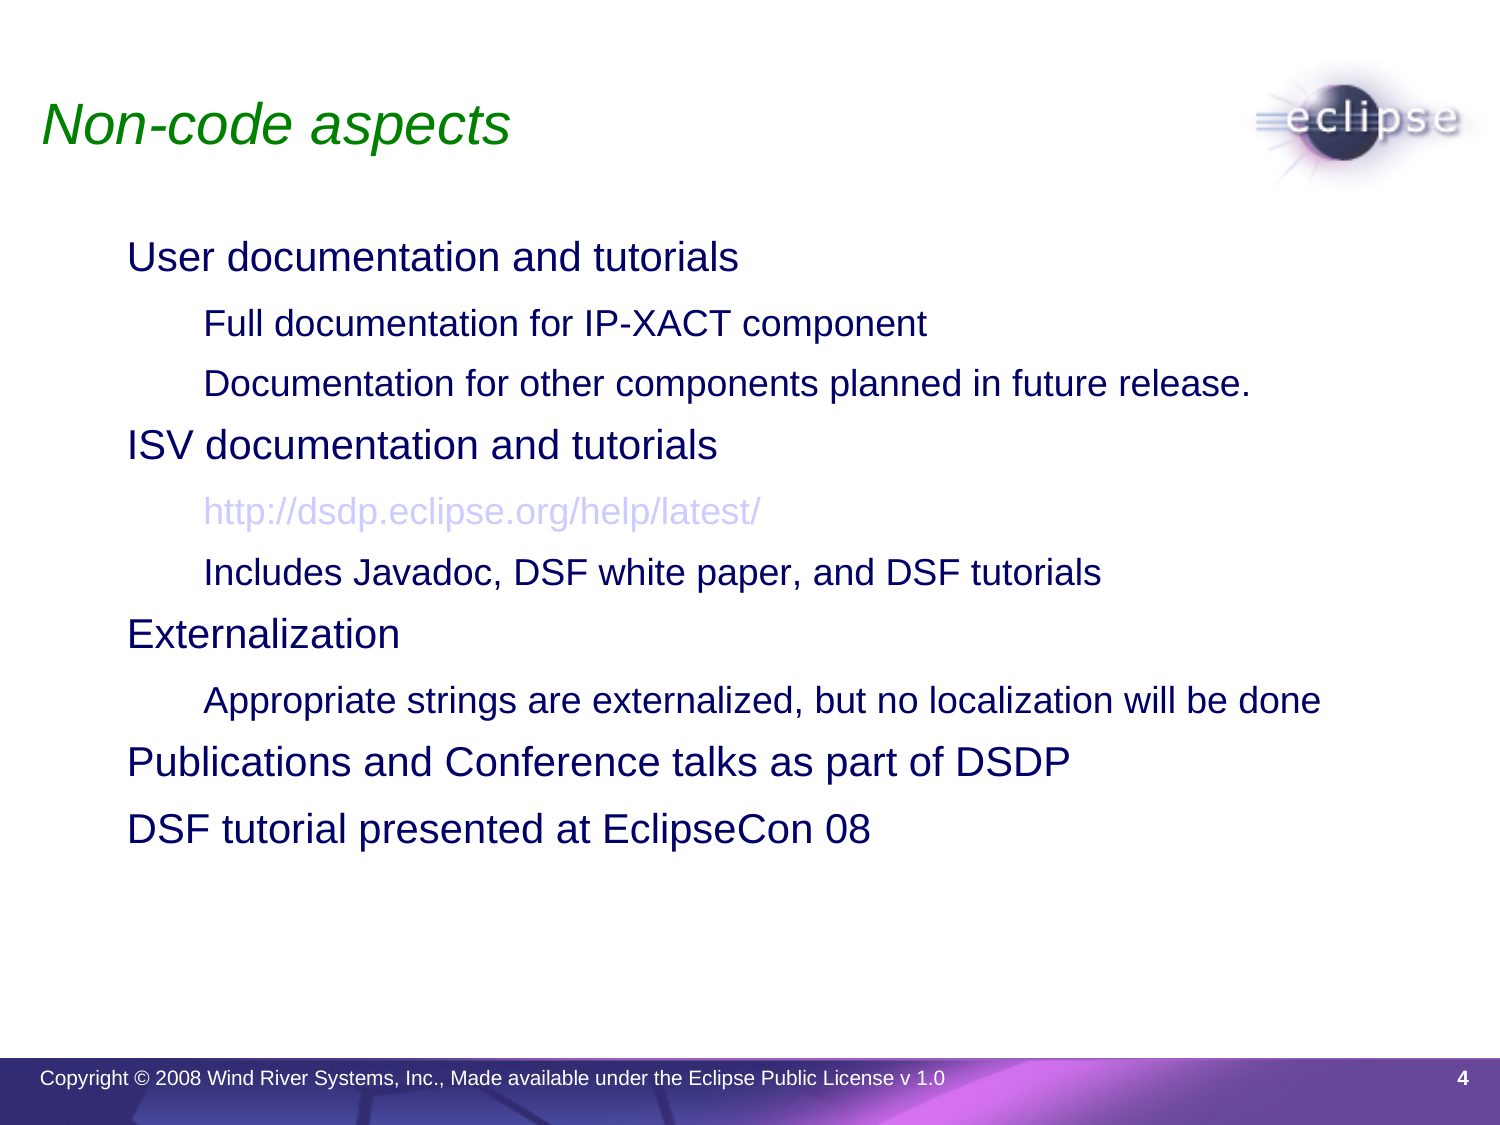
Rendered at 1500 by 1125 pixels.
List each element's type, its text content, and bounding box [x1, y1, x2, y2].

picture [0, 1058, 1500, 1125]
picture [1222, 60, 1500, 191]
title Non-code aspects [26, 90, 1223, 172]
list User documentation and tutorials Full documentation for IP-XACT component Documentation for other components planned in future release. ISV documentation and tutorials http://dsdp.eclipse.org/help/latest/ Includes Javadoc, DSF white paper, and DSF tutorials Externalization Appropriate strings are externalized, but no localization will be done Publications and Conference talks as part of DSDP DSF tutorial presented at EclipseCon 08 [112, 225, 1388, 1001]
text_box <number> [1133, 1059, 1484, 1100]
